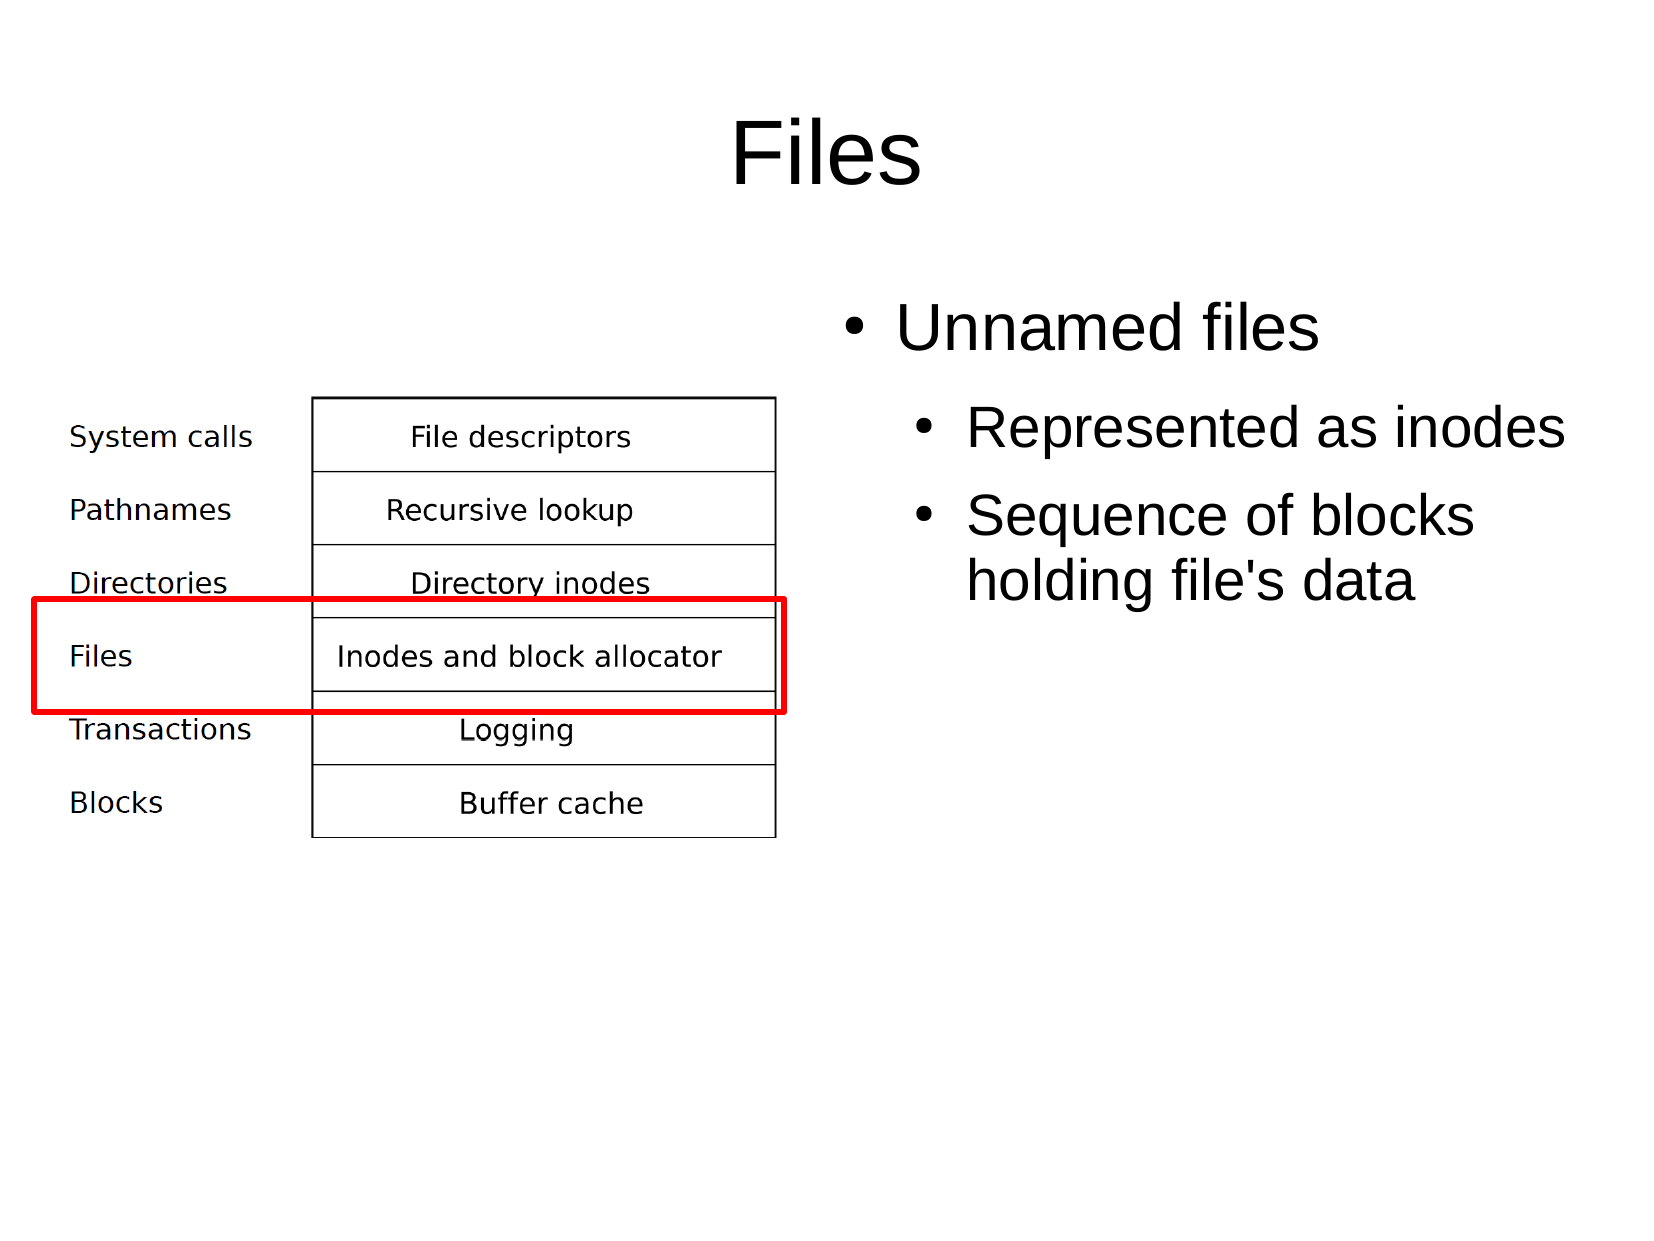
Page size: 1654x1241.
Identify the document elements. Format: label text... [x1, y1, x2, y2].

list Unnamed files Represented as inodes Sequence of blocks holding file's data [825, 290, 1571, 1010]
picture [58, 375, 788, 845]
title Files [82, 49, 1571, 257]
picture [58, 602, 781, 709]
